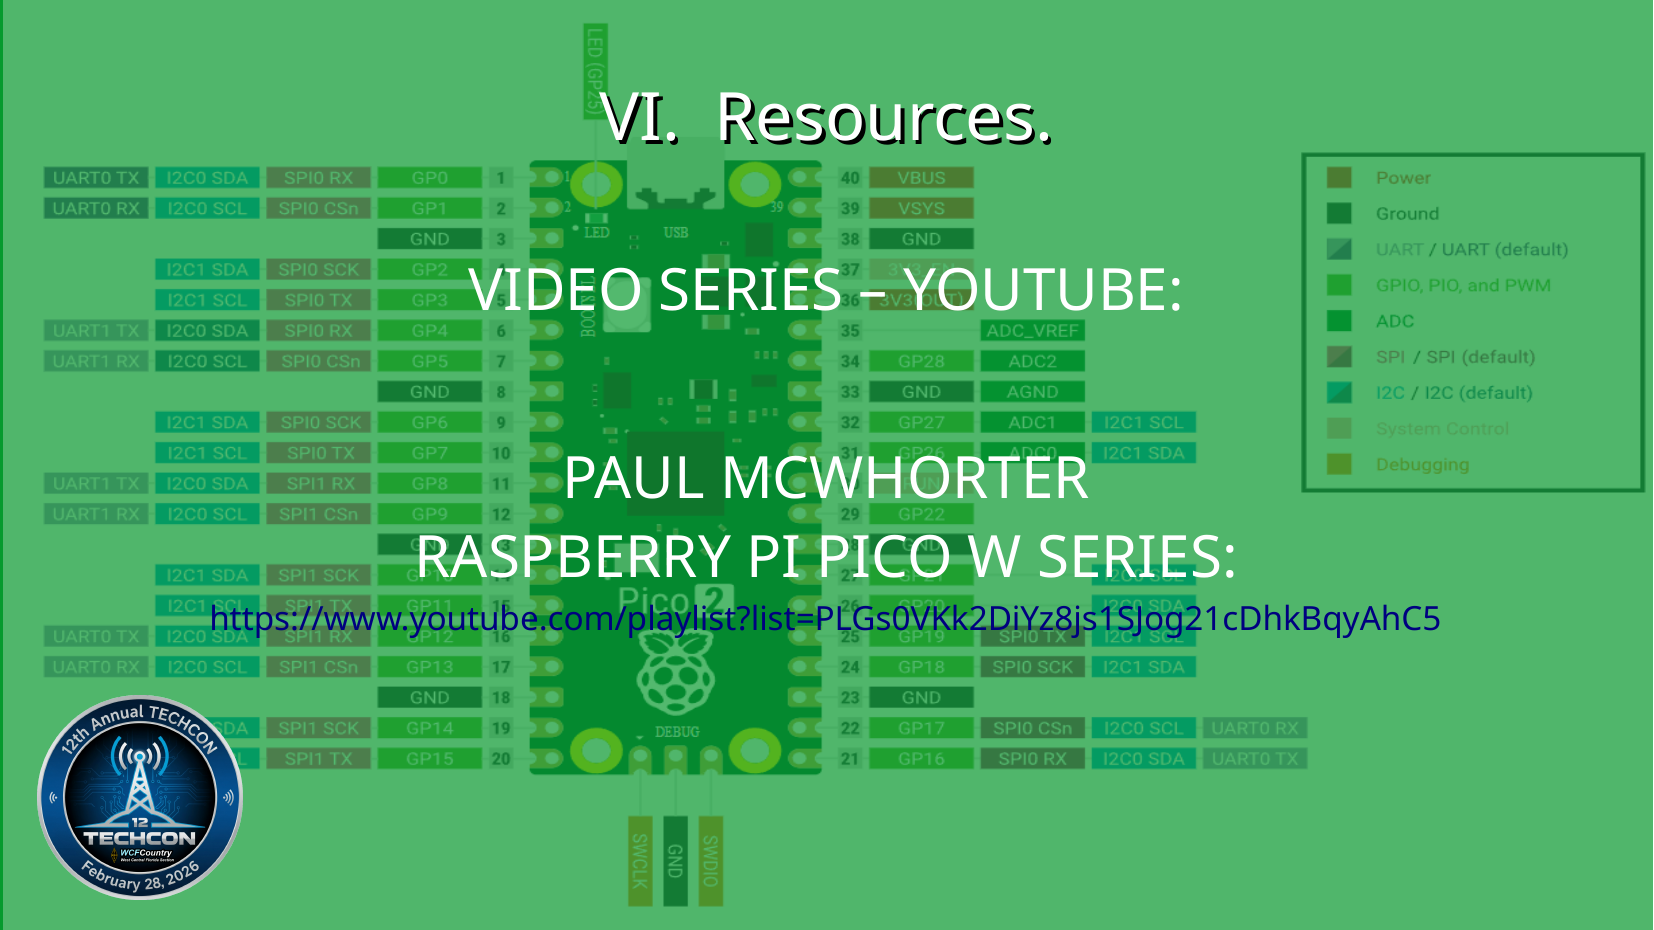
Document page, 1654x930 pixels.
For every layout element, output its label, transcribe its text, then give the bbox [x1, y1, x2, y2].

list VIDEO SERIES – YOUTUBE: PAUL MCWHORTER RASPBERRY PI PICO W SERIES: https://www.youtube.com/playlist?list=PLGs0VKk2DiYz8js1SJog21cDhkBqyAhC5 [82, 217, 1571, 757]
title VI. Resources. [82, 29, 1571, 200]
picture [37, 695, 243, 900]
